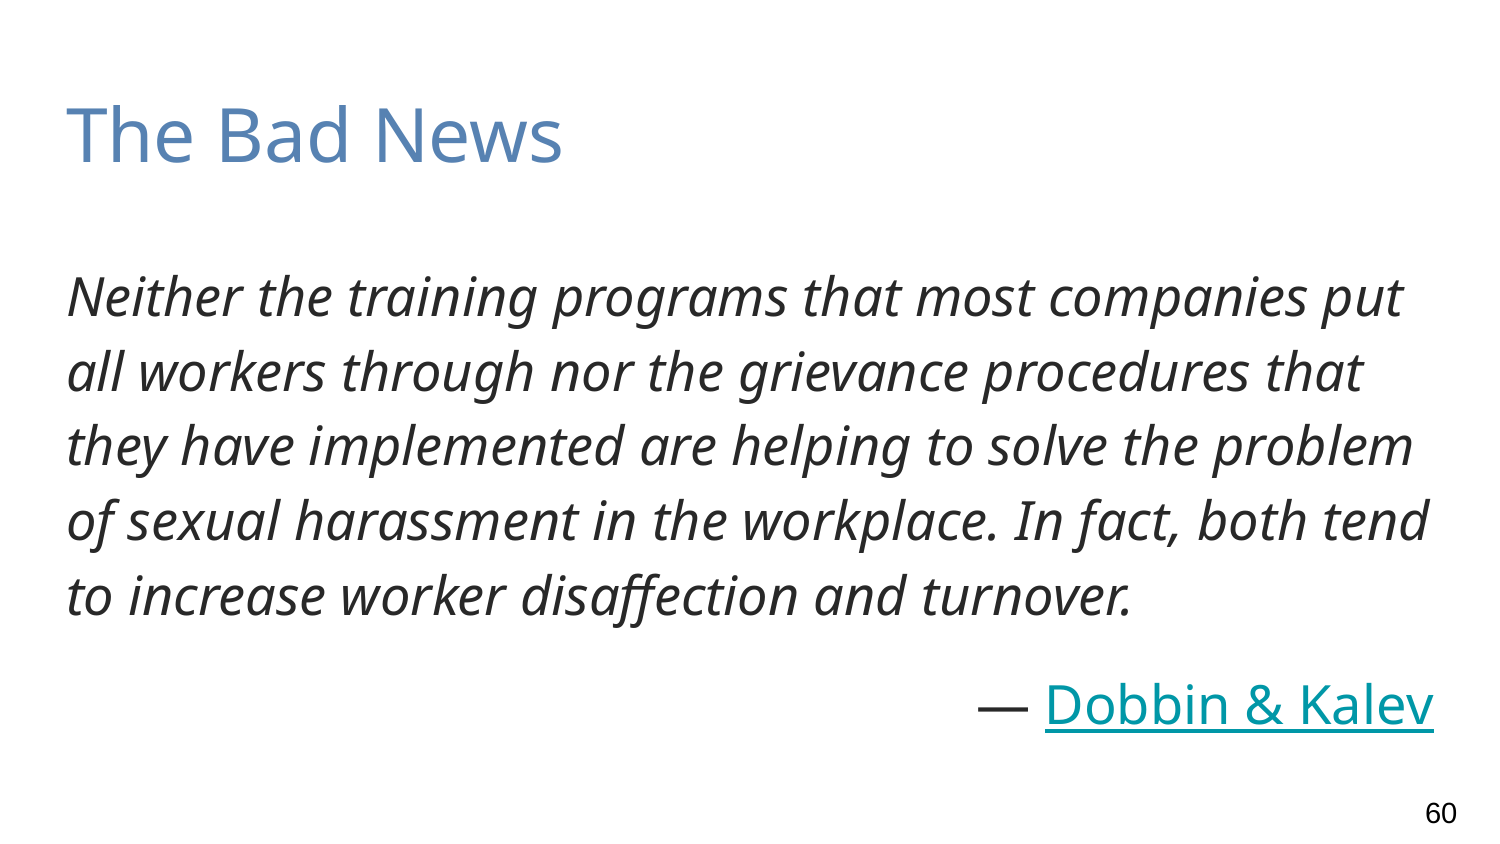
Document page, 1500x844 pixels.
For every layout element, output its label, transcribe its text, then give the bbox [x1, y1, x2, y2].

list Neither the training programs that most companies put all workers through nor the grievance procedures that they have implemented are helping to solve the problem of sexual harassment in the workplace. In fact, both tend to increase worker disaffection and turnover. — Dobbin & Kalev [51, 237, 1449, 750]
title The Bad News [51, 72, 1449, 167]
